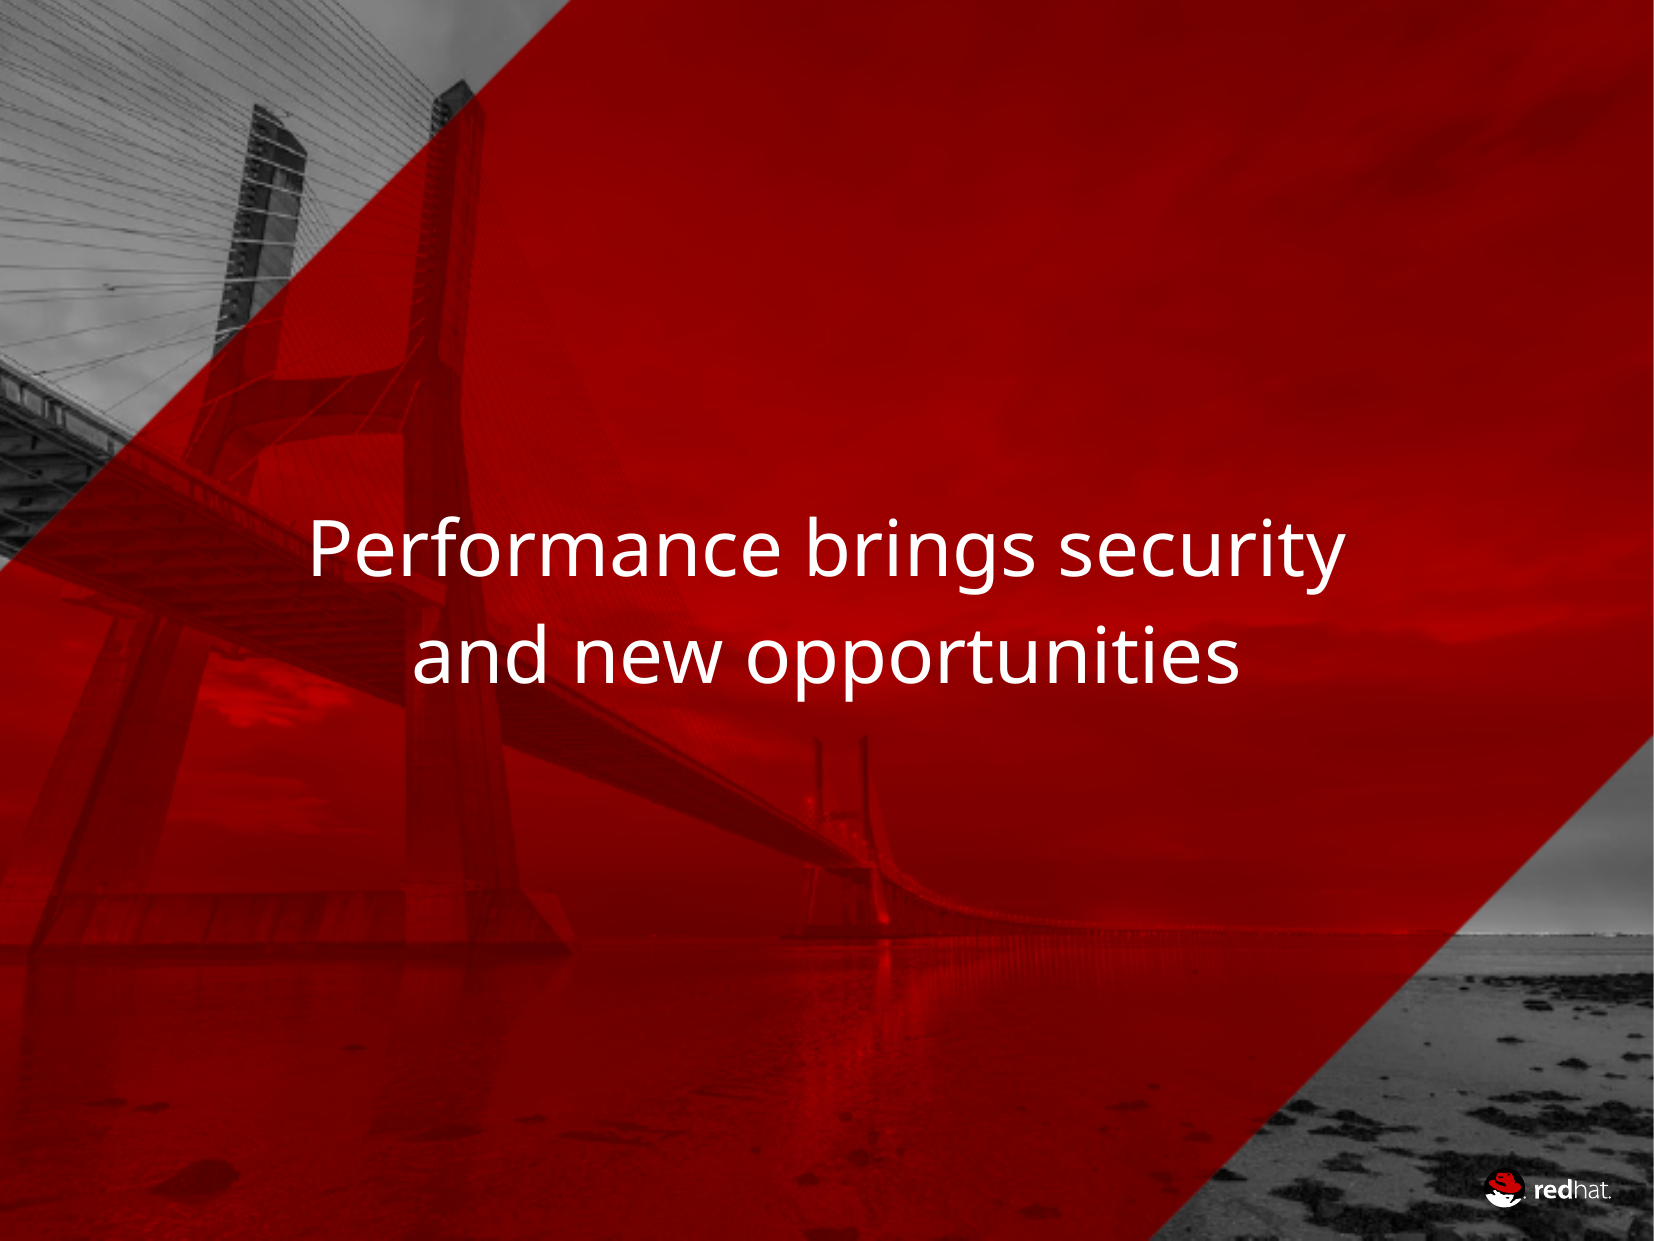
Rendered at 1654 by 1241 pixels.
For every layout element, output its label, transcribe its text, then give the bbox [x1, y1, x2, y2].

picture [0, 0, 1654, 1241]
title Performance brings security and new opportunities [124, 496, 1530, 703]
